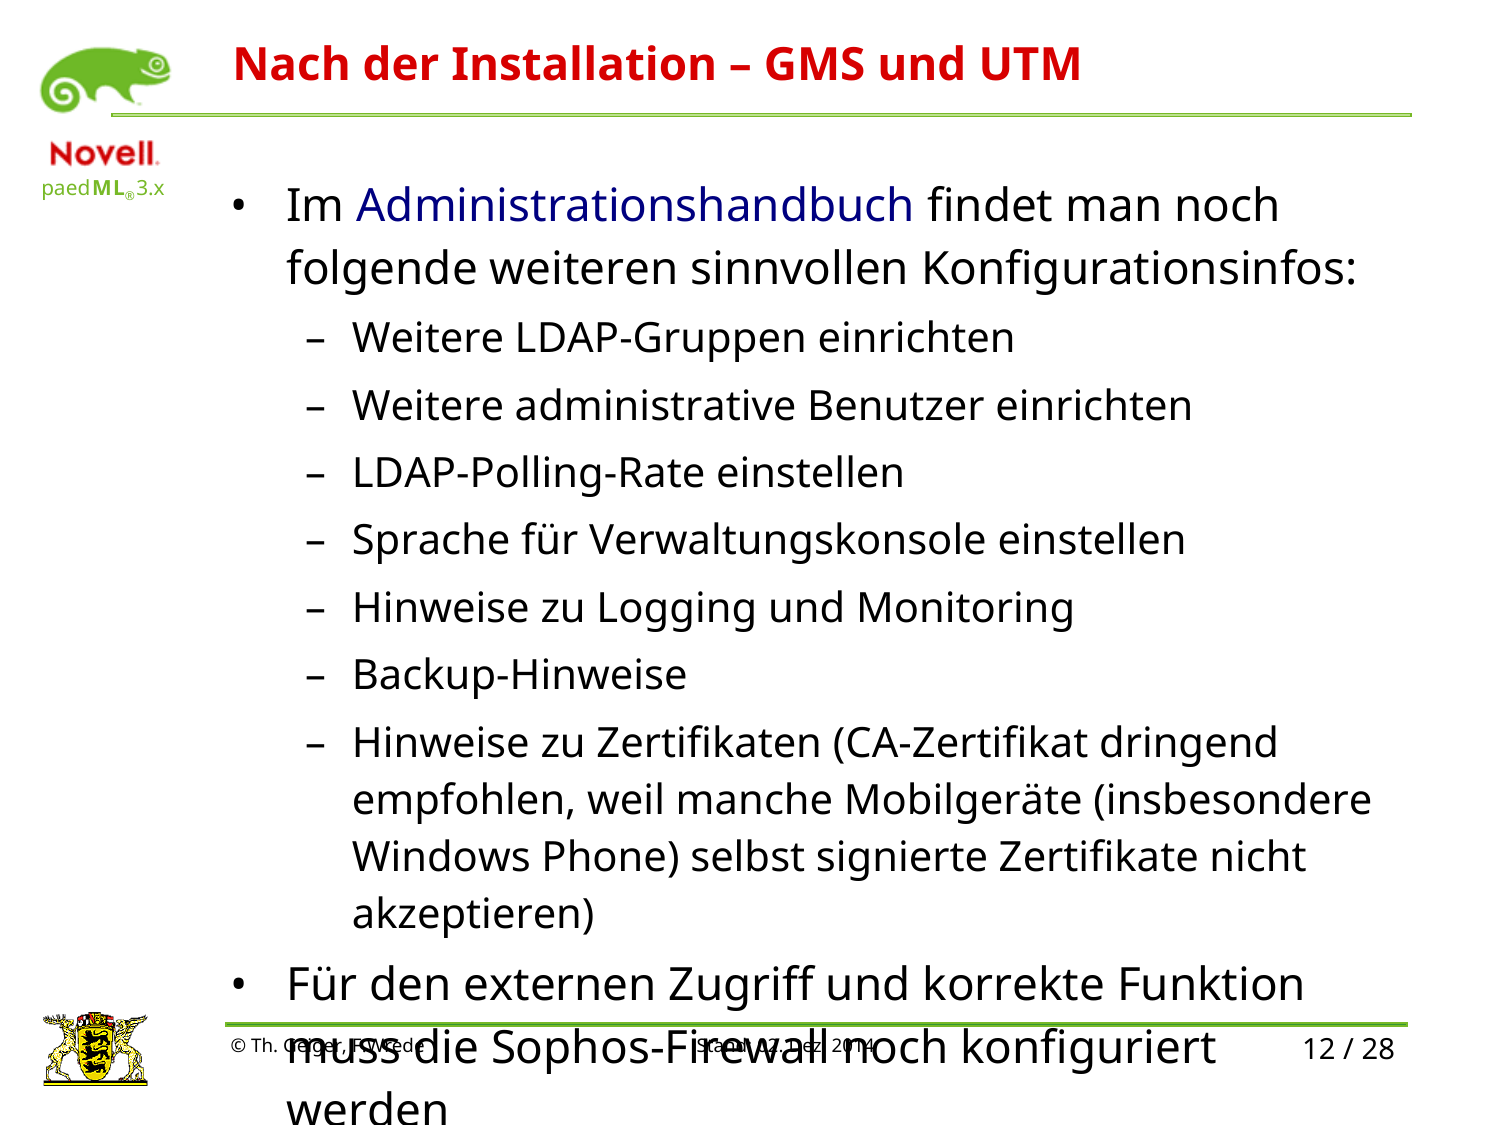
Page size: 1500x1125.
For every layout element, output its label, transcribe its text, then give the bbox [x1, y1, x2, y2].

picture [41, 1011, 148, 1088]
title Nach der Installation – GMS und UTM [232, 0, 1388, 126]
picture [26, 30, 184, 188]
list Im Administrationshandbuch findet man noch folgende weiteren sinnvollen Konfigurationsinfos: Weitere LDAP-Gruppen einrichten Weitere administrative Benutzer einrichten LDAP-Polling-Rate einstellen Sprache für Verwaltungskonsole einstellen Hinweise zu Logging und Monitoring Backup-Hinweise Hinweise zu Zertifikaten (CA-Zertifikat dringend empfohlen, weil manche Mobilgeräte (insbesondere Windows Phone) selbst signierte Zertifikate nicht akzeptieren) Für den externen Zugriff und korrekte Funktion muss die Sophos-Firewall noch konfiguriert werden [230, 172, 1388, 981]
